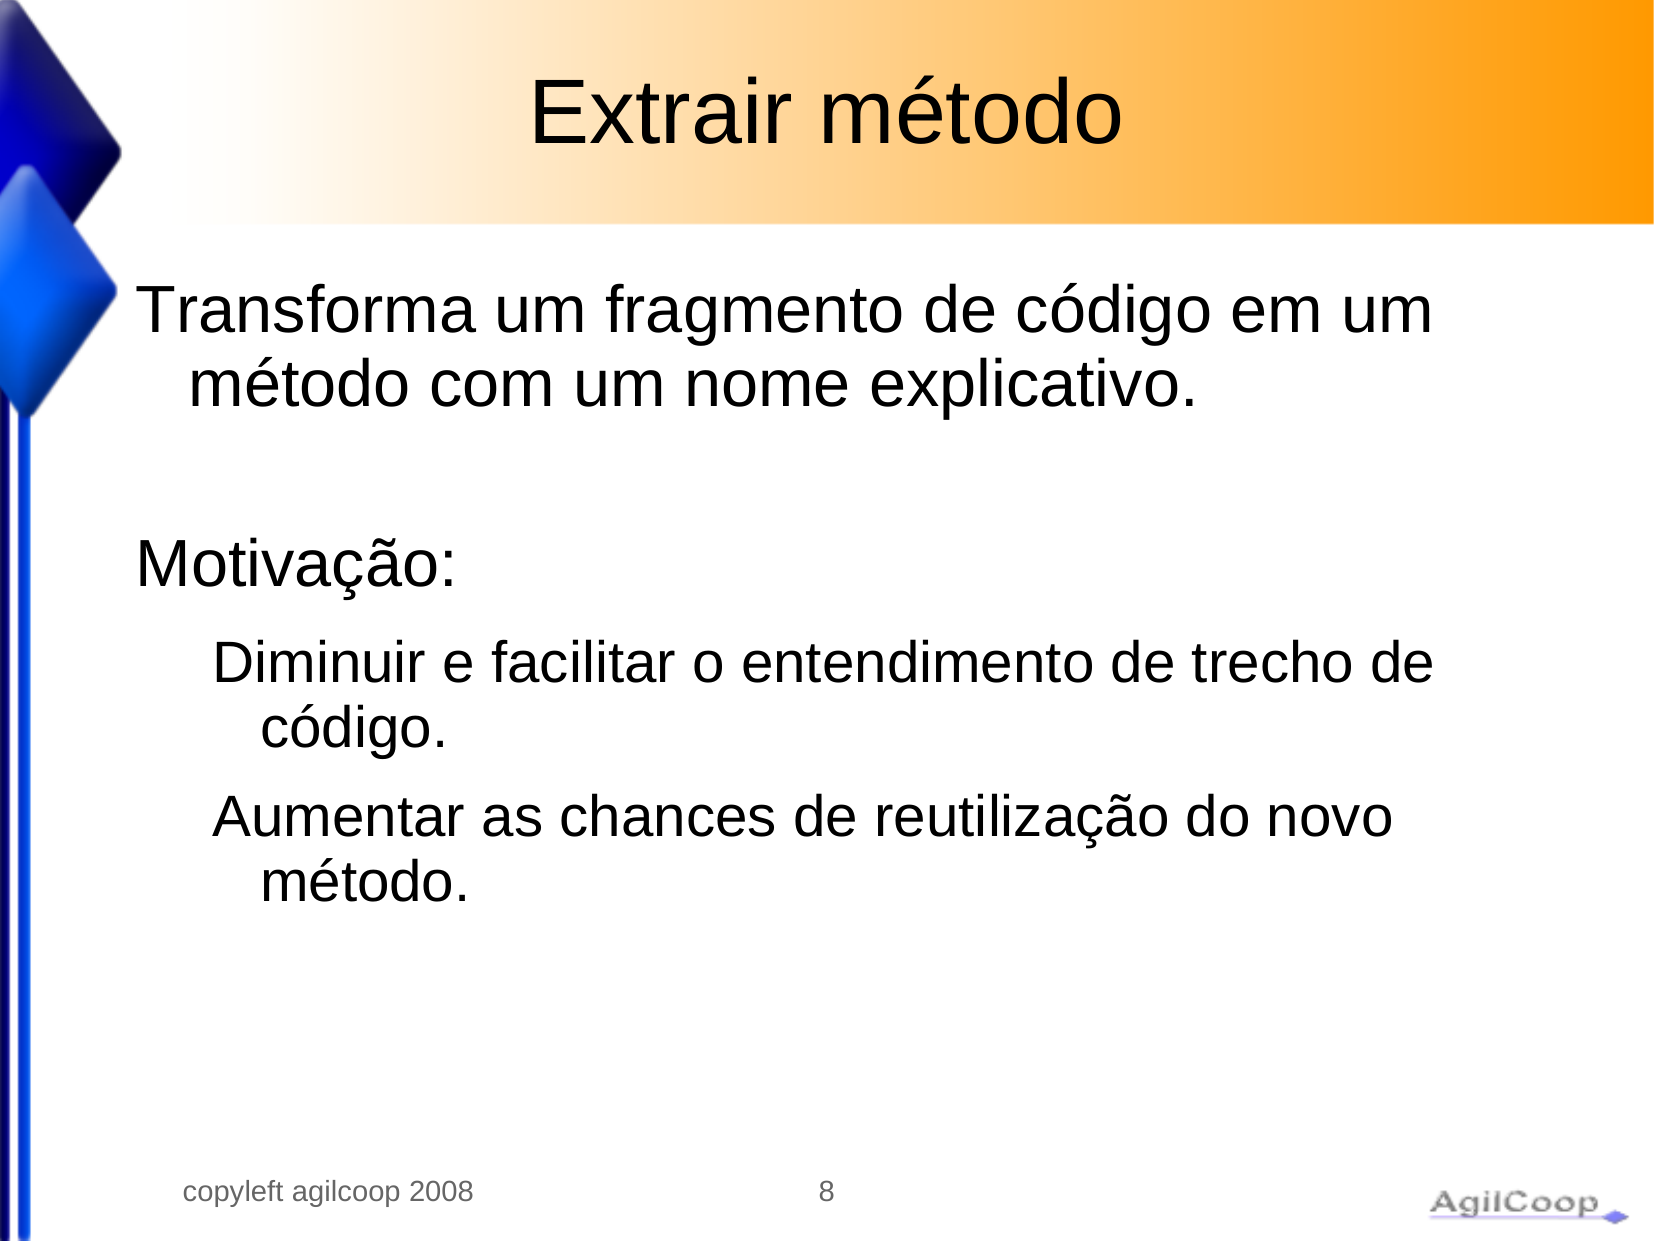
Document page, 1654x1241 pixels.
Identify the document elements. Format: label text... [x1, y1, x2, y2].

title Extrair método [82, 15, 1571, 208]
list Transforma um fragmento de código em um método com um nome explicativo. Motivação: Diminuir e facilitar o entendimento de trecho de código. Aumentar as chances de reutilização do novo método. [118, 271, 1607, 1108]
picture [0, 0, 1654, 1241]
